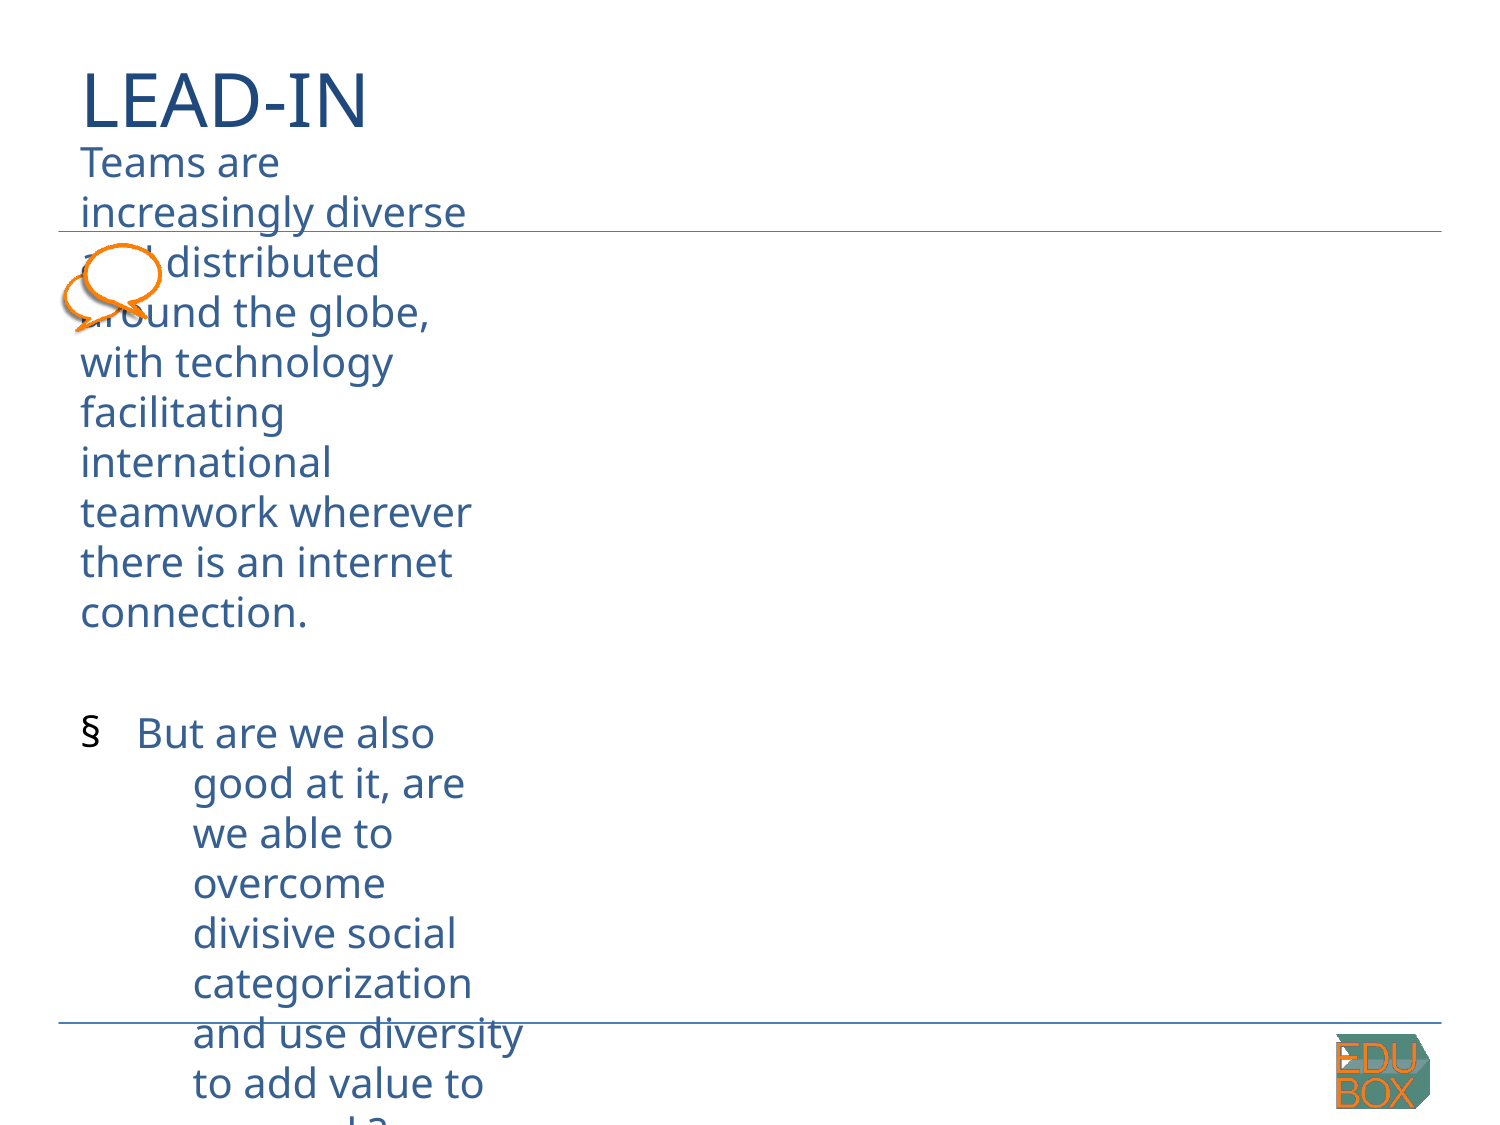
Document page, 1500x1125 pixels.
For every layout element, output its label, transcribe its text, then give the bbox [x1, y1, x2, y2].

title LEAD-IN [64, 42, 1040, 153]
picture [58, 243, 162, 339]
picture [1328, 1028, 1437, 1114]
list Teams are increasingly diverse and distributed around the globe, with technology facilitating international teamwork wherever there is an internet connection. But are we also good at it, are we able to overcome divisive social categorization and use diversity to add value to our work? What are some of the experiences you have with diverse teams? Think for a minute and be ready to share [183, 244, 1349, 434]
